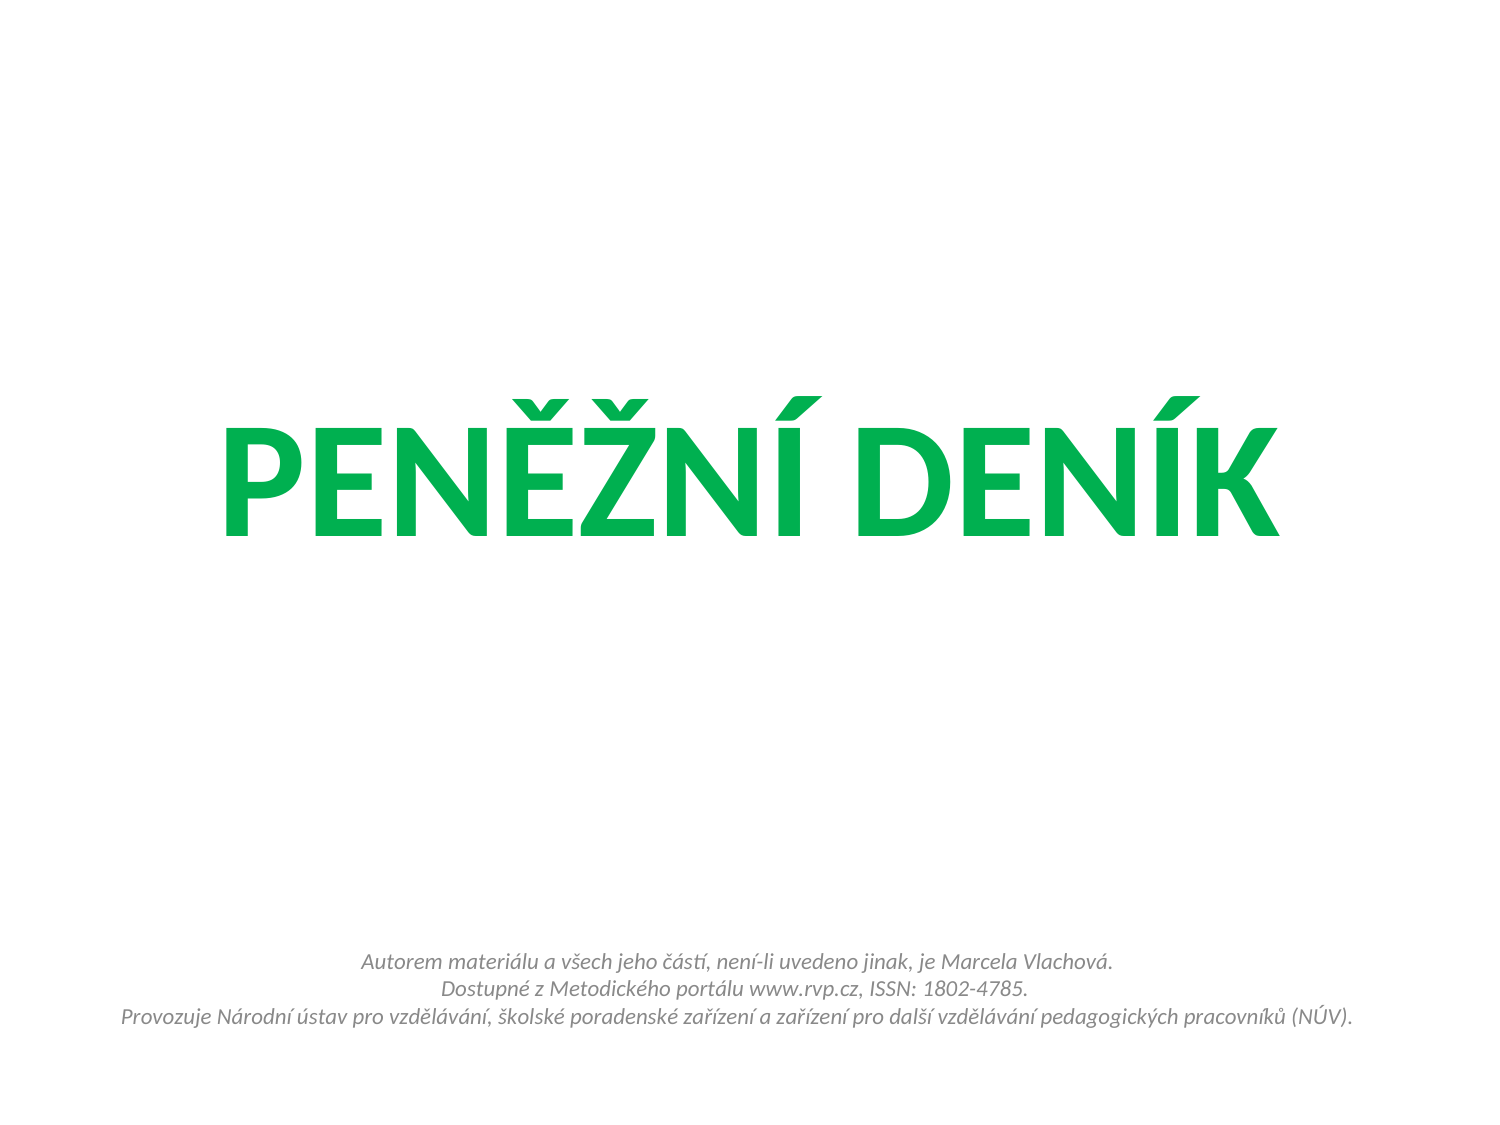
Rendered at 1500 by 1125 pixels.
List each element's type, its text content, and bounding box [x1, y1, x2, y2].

text_box Autorem materiálu a všech jeho částí, není-li uvedeno jinak, je Marcela Vlachová. Dostupné z Metodického portálu www.rvp.cz, ISSN: 1802-4785. Provozuje Národní ústav pro vzdělávání, školské poradenské zařízení a zařízení pro další vzdělávání pedagogických pracovníků (NÚV). [100, 939, 1376, 1125]
title PENĚŽNÍ DENÍK [112, 349, 1388, 591]
